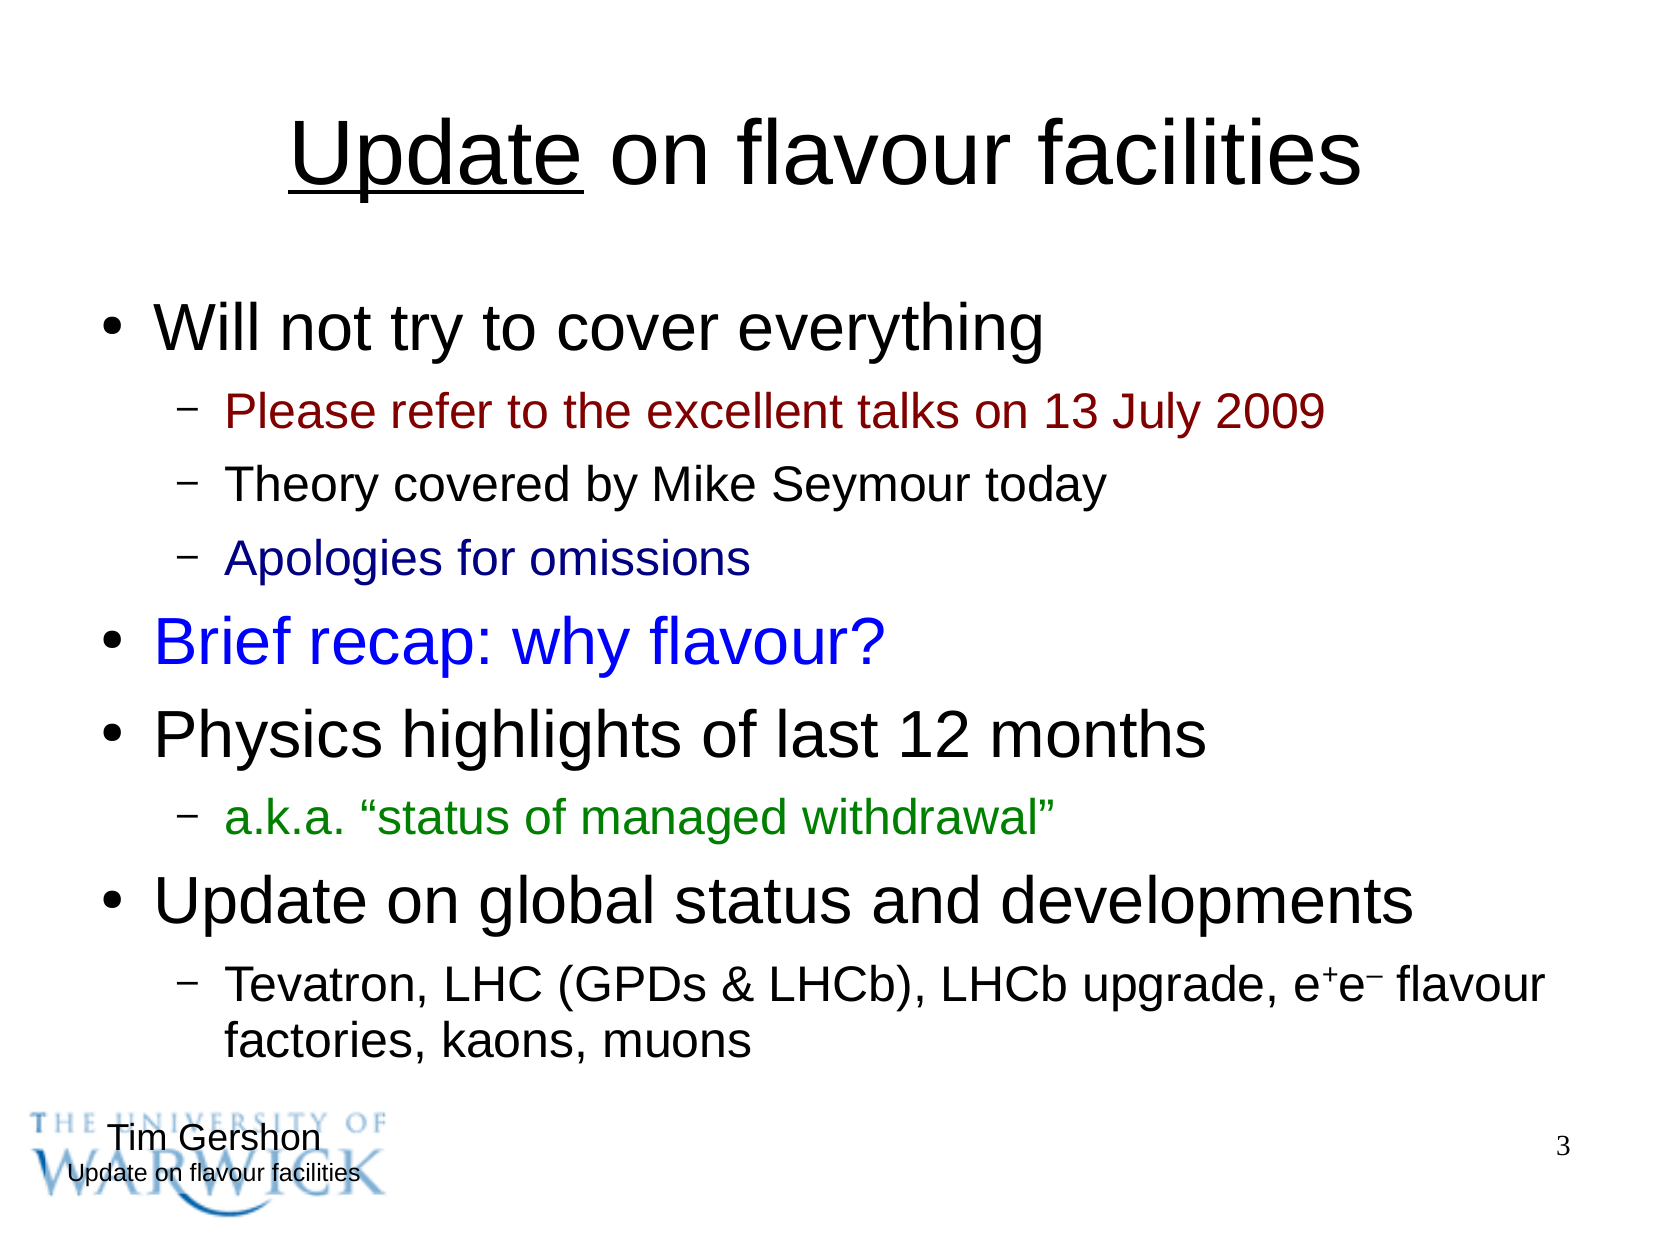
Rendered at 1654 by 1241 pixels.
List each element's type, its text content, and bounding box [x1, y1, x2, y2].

text_box Tim Gershon Update on flavour facilities [45, 1108, 383, 1194]
picture [19, 1106, 406, 1232]
title Update on flavour facilities [82, 56, 1571, 250]
list Will not try to cover everything Please refer to the excellent talks on 13 July 2009 Theory covered by Mike Seymour today Apologies for omissions Brief recap: why flavour? Physics highlights of last 12 months a.k.a. “status of managed withdrawal” Update on global status and developments Tevatron, LHC (GPDs & LHCb), LHCb upgrade, e+e– flavour factories, kaons, muons [82, 290, 1571, 1094]
